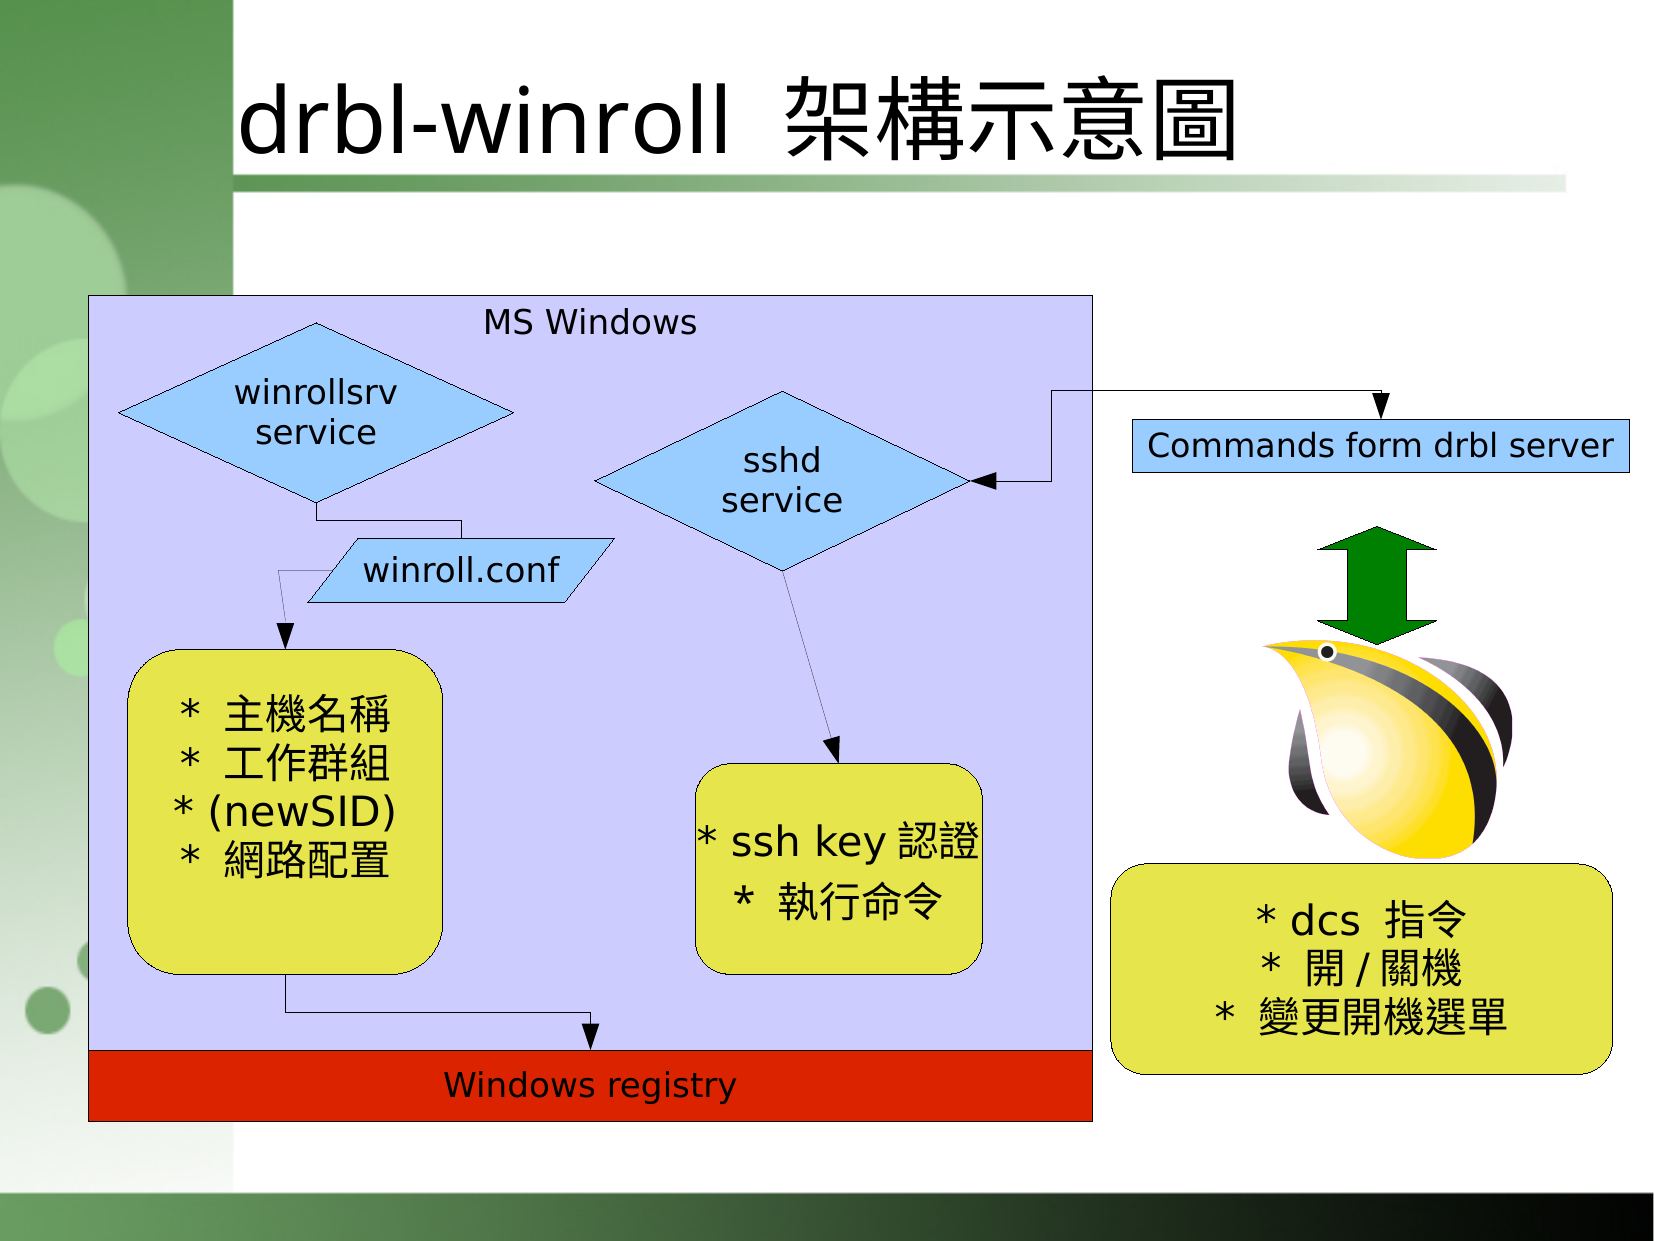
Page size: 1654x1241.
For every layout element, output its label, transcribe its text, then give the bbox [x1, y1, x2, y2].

text_box sshd service [594, 391, 970, 571]
title drbl-winroll 架構示意圖 [236, 49, 1595, 178]
text_box * 主機名稱 * 工作群組 * (newSID) * 網路配置 [127, 649, 443, 975]
text_box * dcs 指令 * 開/關機 * 變更開機選單 [1110, 863, 1613, 1075]
text_box winroll.conf [307, 538, 615, 603]
picture [0, 0, 1654, 1241]
text_box [1317, 526, 1437, 606]
text_box Windows registry [88, 1050, 1093, 1122]
text_box * ssh key認證 * 執行命令 [695, 763, 983, 975]
text_box MS Windows [88, 295, 1093, 1050]
text_box winrollsrv service [118, 322, 514, 503]
text_box Commands form drbl server [1132, 419, 1630, 473]
